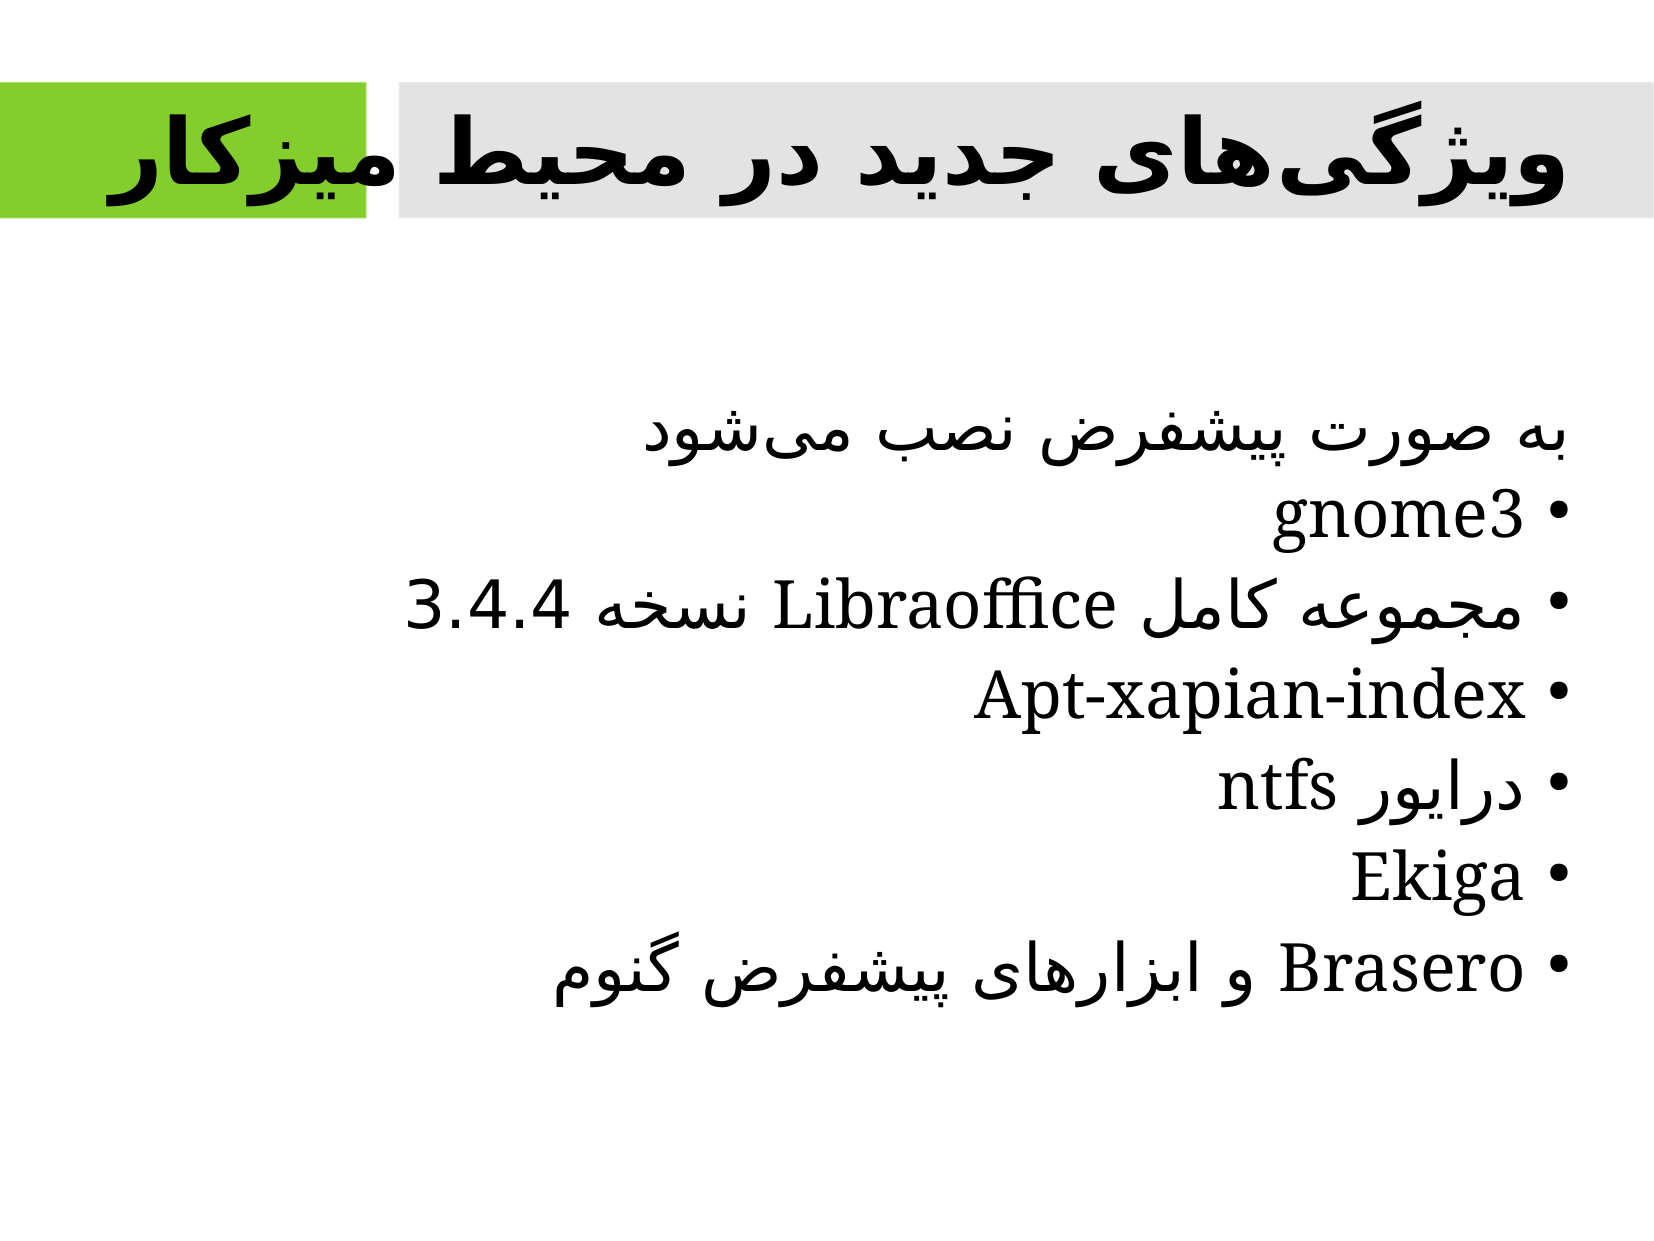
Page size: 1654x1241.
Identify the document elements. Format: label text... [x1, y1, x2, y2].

title ویژگی‌های جدید در محیط میزکار [82, 49, 1571, 257]
subtitle به صورت پیشفرض نصب می‌شود gnome3 مجموعه کامل Libraoffice نسخه 3.4.4 Apt-xapian-index درایور ntfs Ekiga Brasero و ابزارهای پیشفرض گنوم [82, 290, 1571, 1109]
picture [0, 0, 1654, 1241]
